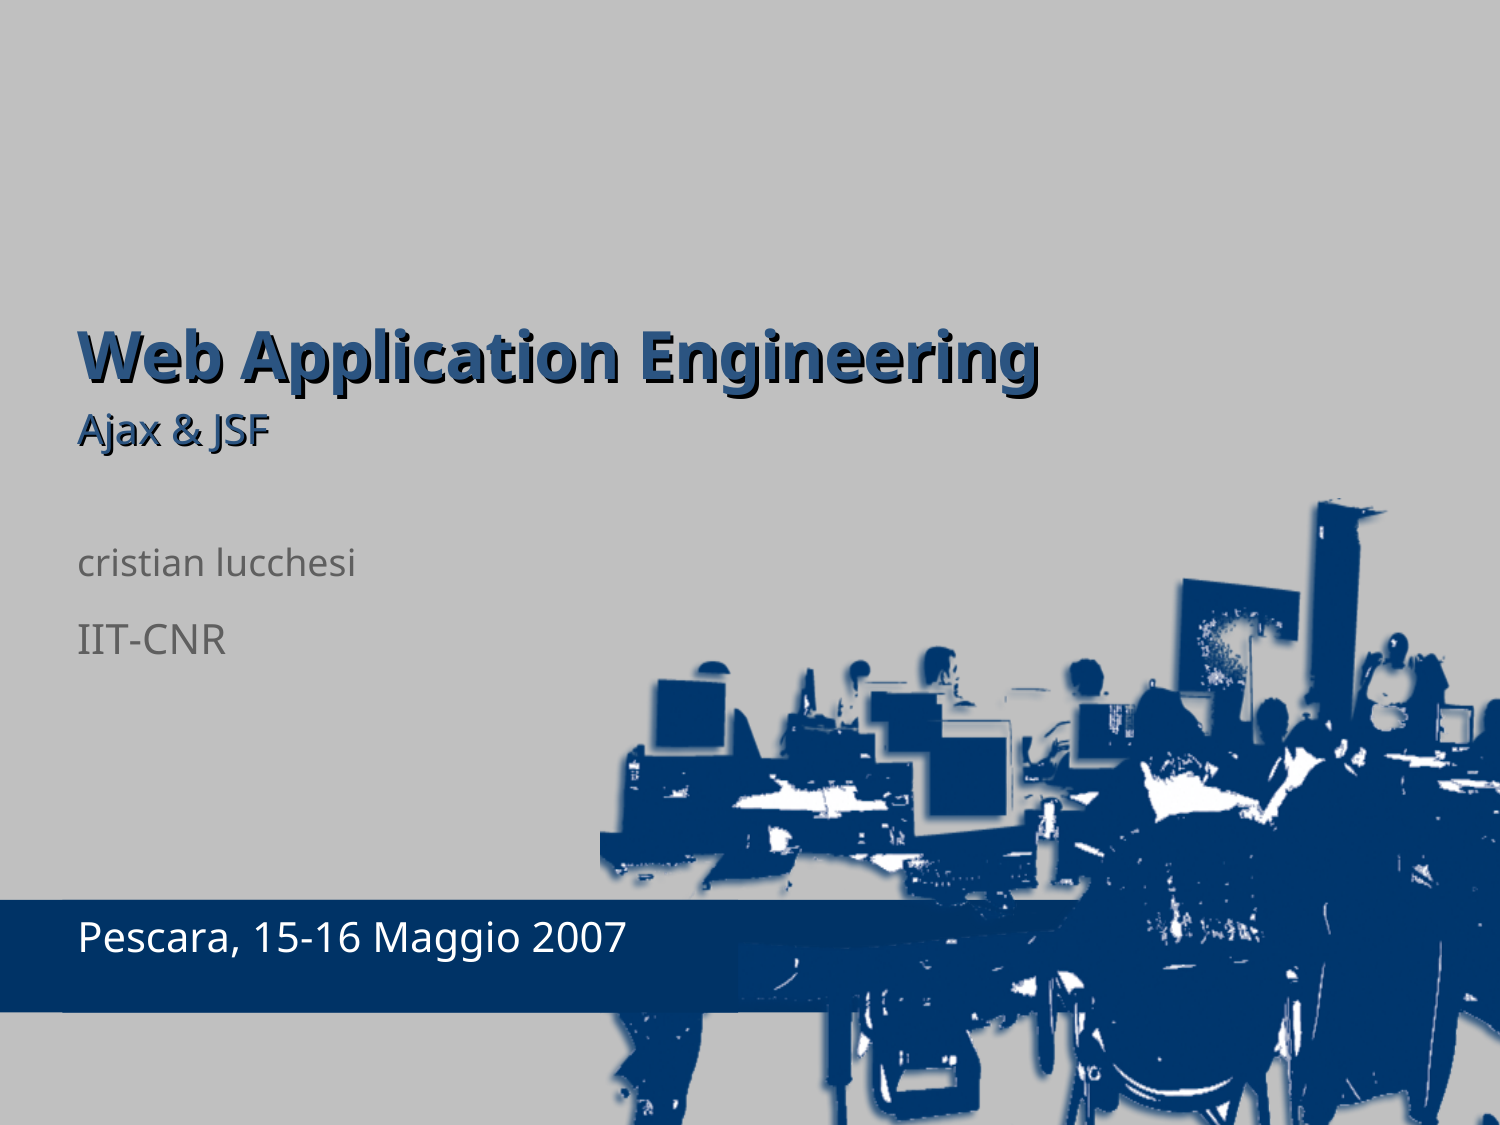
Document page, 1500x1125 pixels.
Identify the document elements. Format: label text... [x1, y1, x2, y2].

subtitle Pescara, 15-16 Maggio 2007 [62, 899, 739, 1013]
title Web Application Engineering Ajax & JSF cristian lucchesi IIT-CNR [62, 312, 1241, 663]
picture [600, 498, 1500, 1125]
